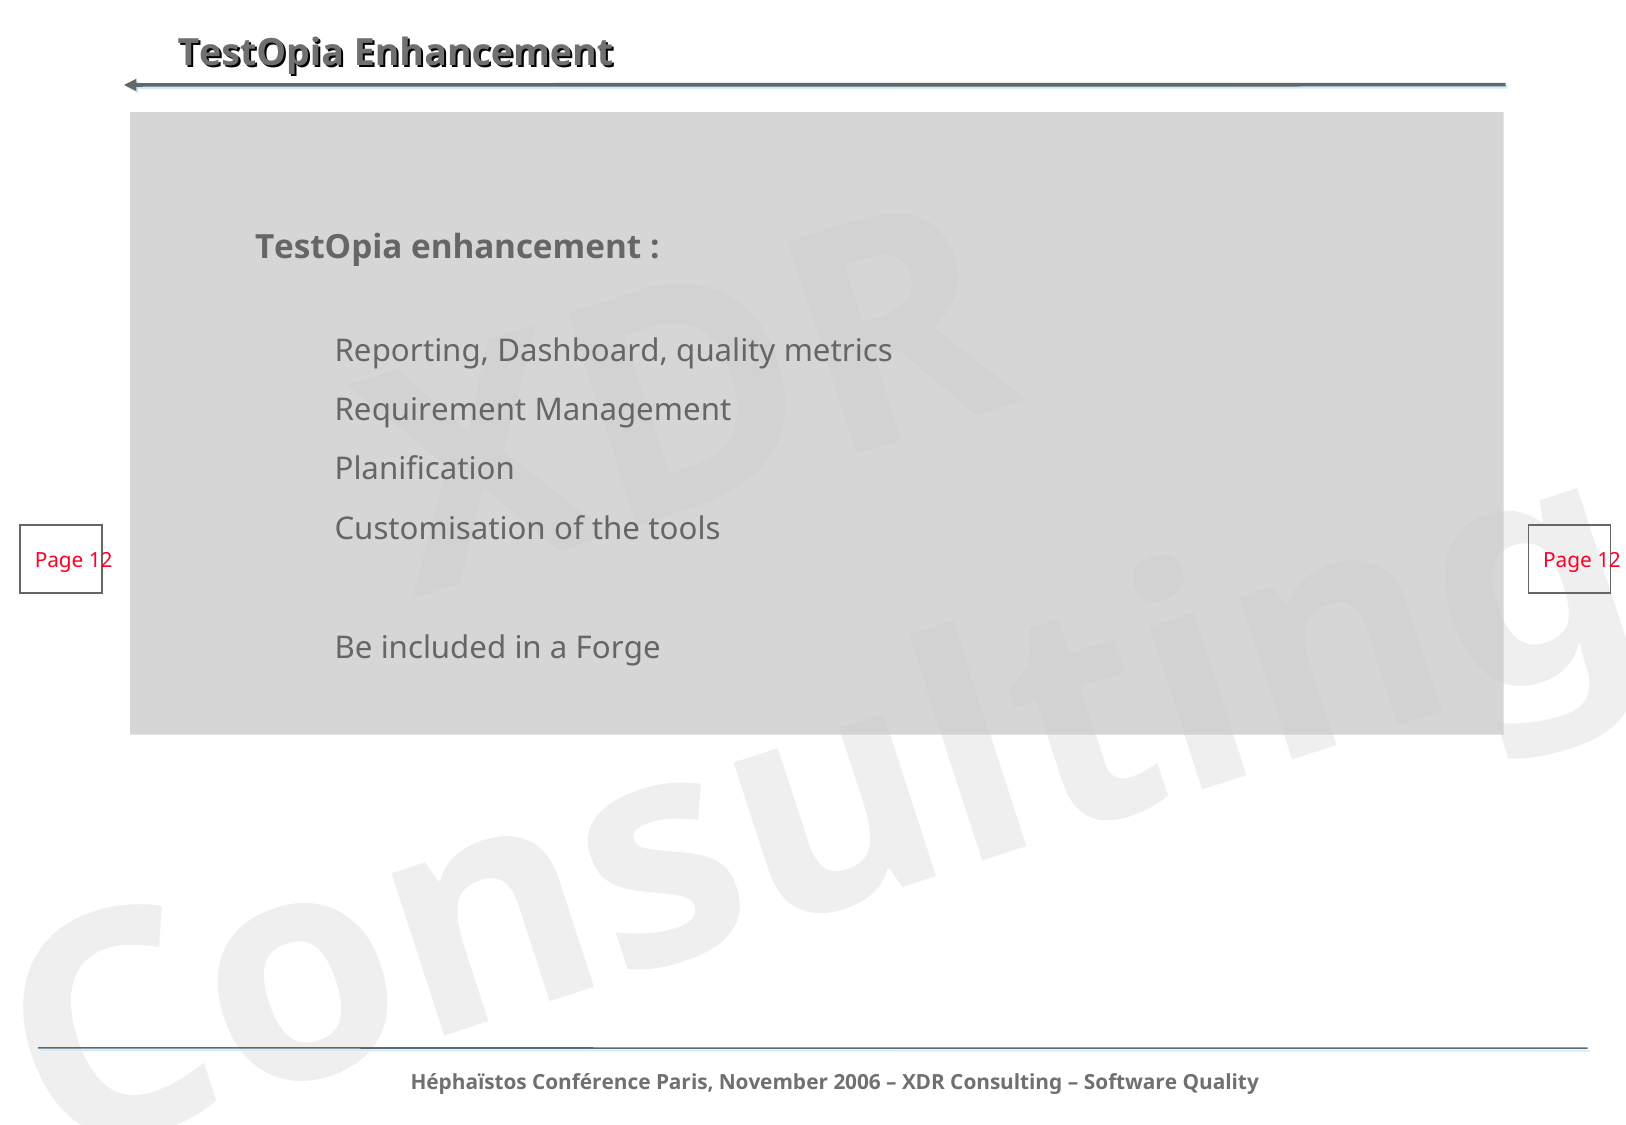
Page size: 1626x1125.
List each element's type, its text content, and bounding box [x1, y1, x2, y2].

list TestOpia enhancement : Reporting, Dashboard, quality metrics Requirement Management Planification Customisation of the tools Be included in a Forge [130, 112, 1504, 678]
title TestOpia Enhancement [165, 16, 1547, 86]
